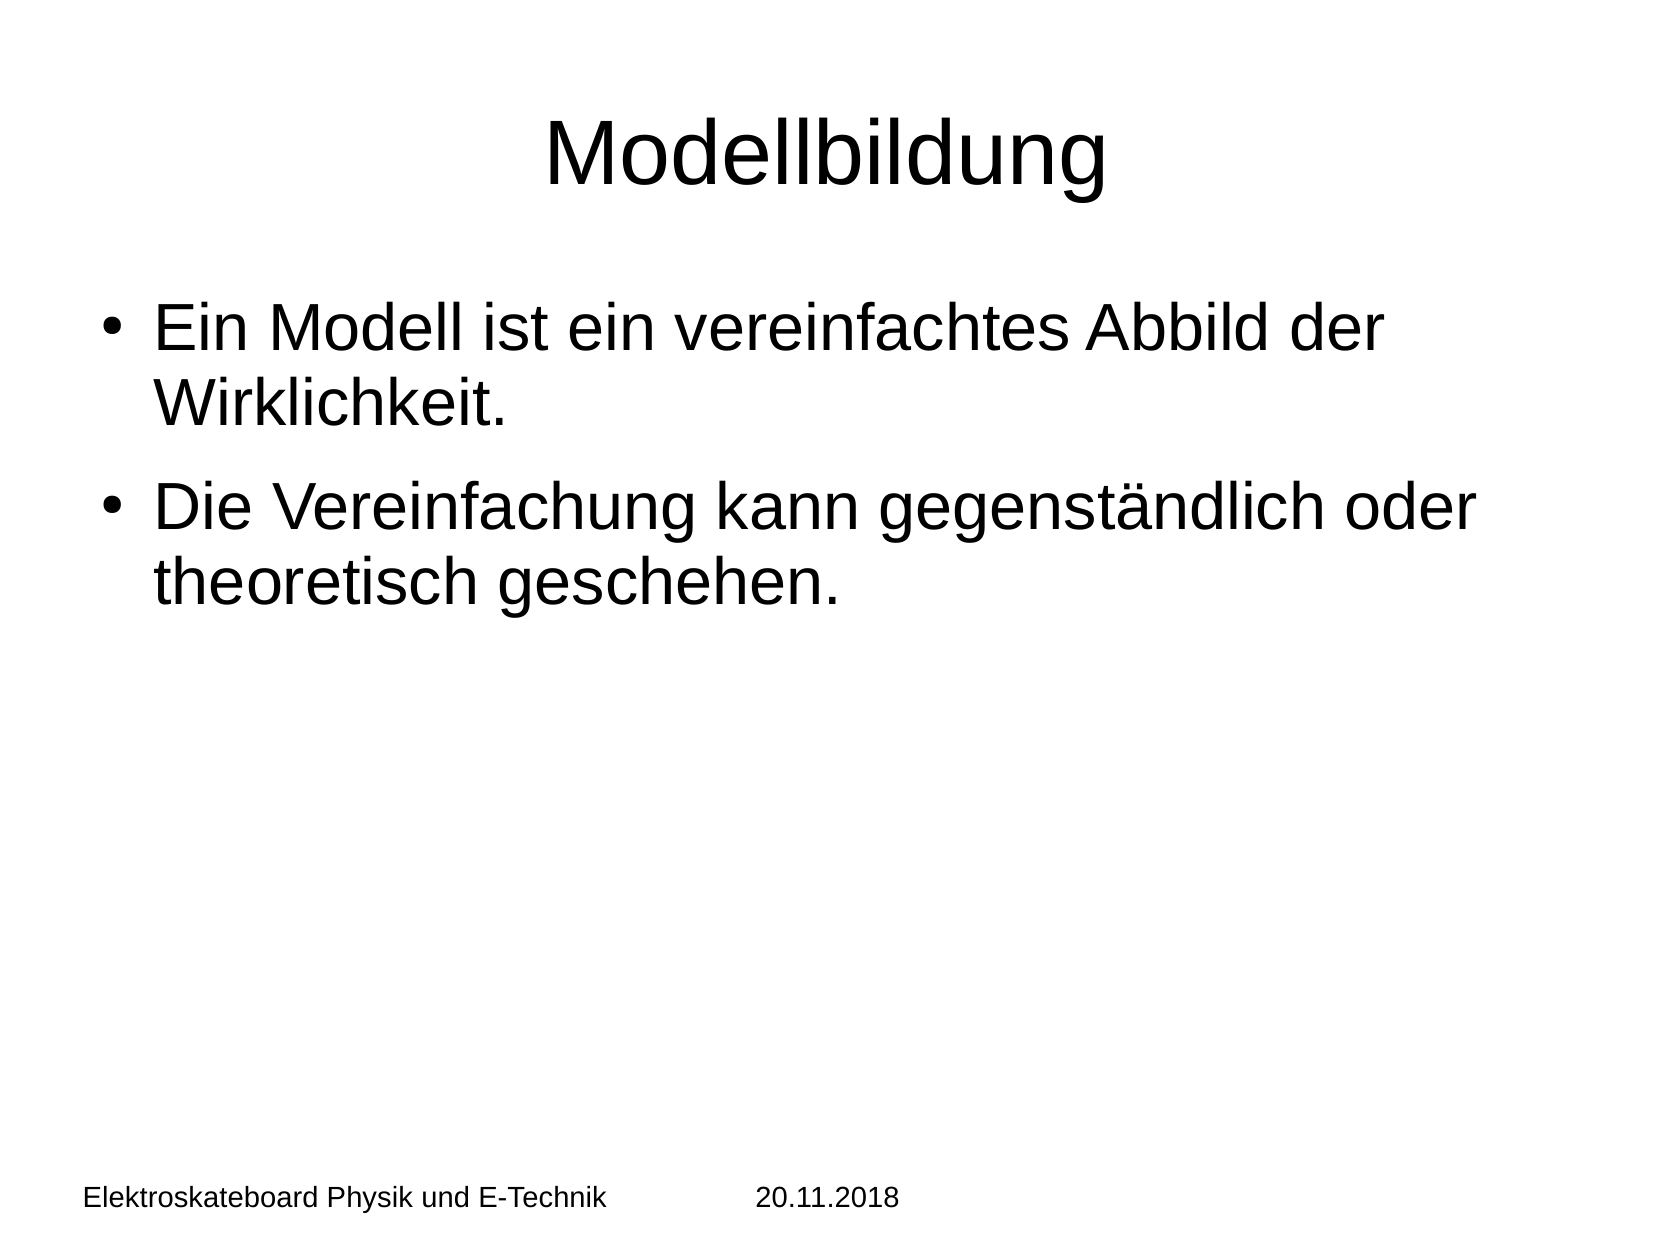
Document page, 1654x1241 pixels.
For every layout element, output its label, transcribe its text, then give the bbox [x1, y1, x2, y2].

list Ein Modell ist ein vereinfachtes Abbild der Wirklichkeit. Die Vereinfachung kann gegenständlich oder theoretisch geschehen. [82, 290, 1571, 1010]
title Modellbildung [82, 49, 1571, 257]
